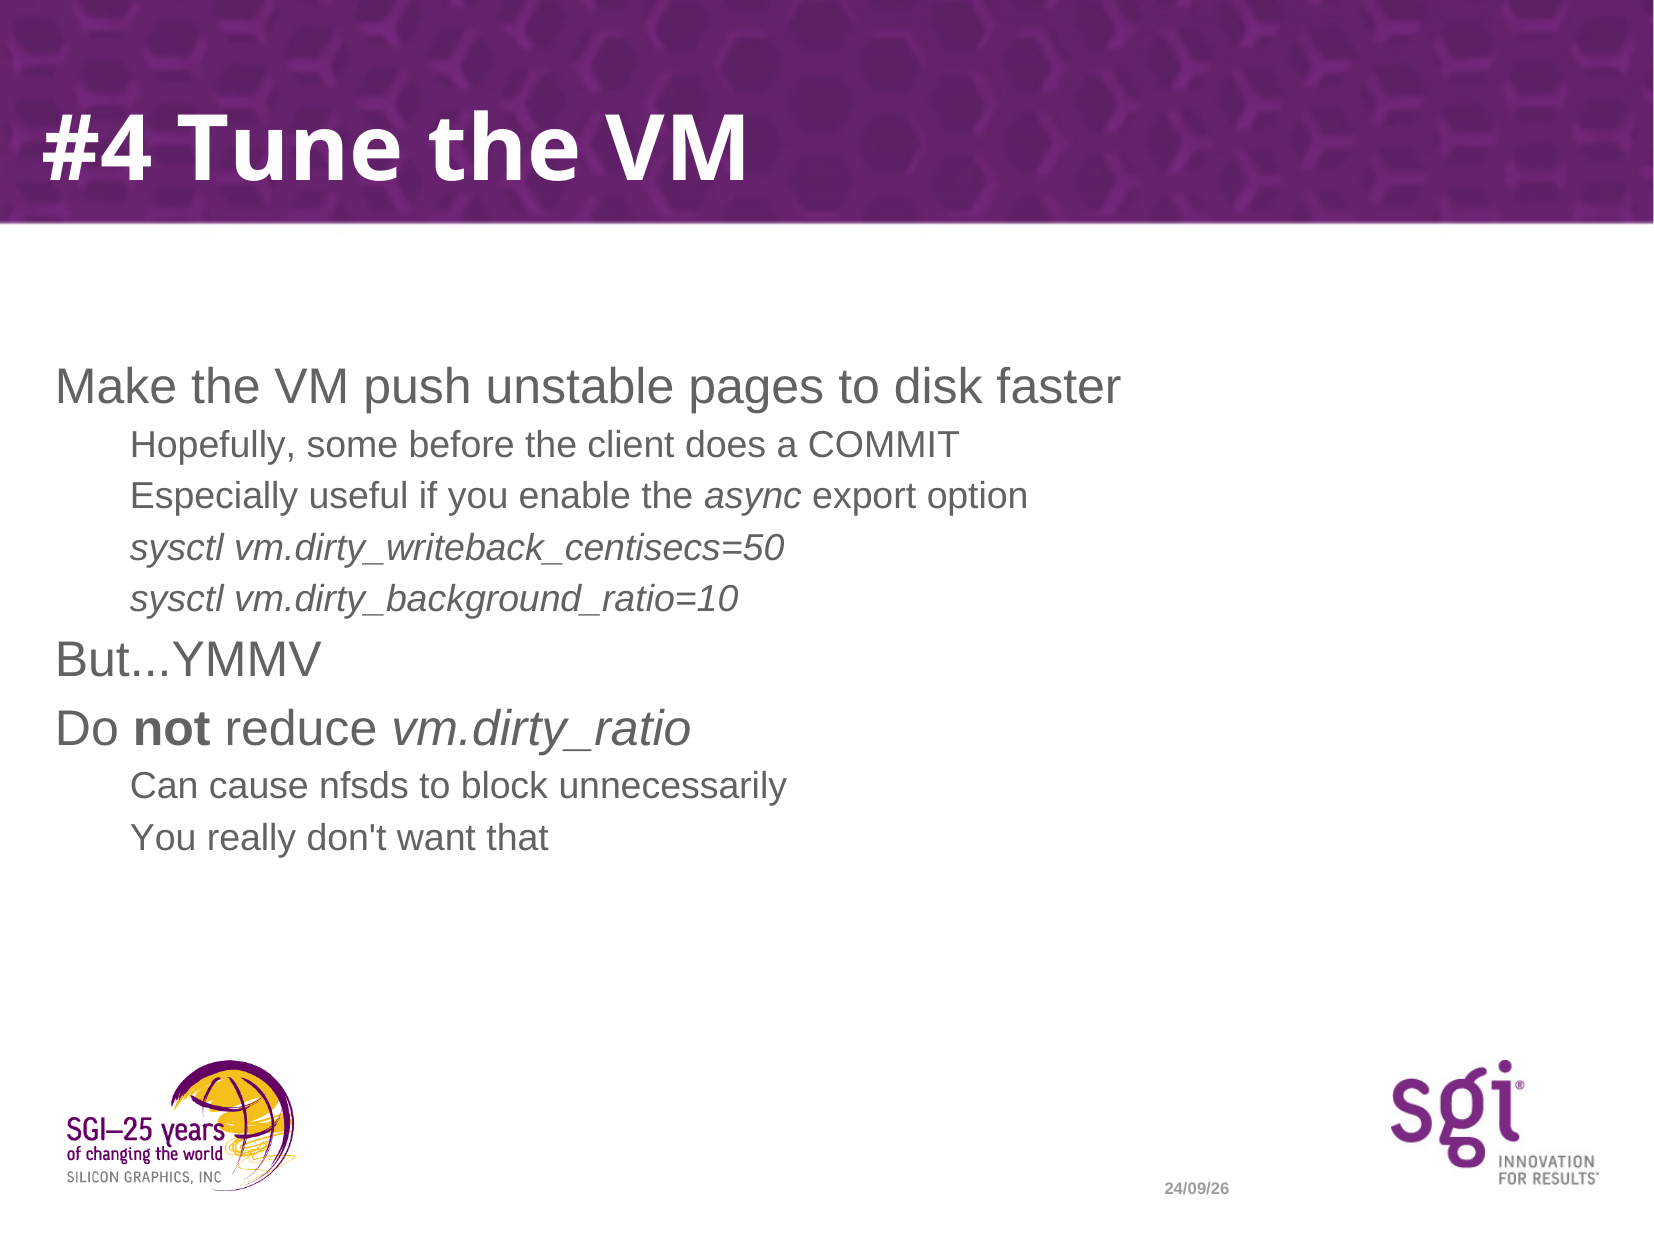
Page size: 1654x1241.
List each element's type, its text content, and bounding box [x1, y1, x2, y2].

picture [0, 0, 1654, 1194]
list Make the VM push unstable pages to disk faster Hopefully, some before the client does a COMMIT Especially useful if you enable the async export option sysctl vm.dirty_writeback_centisecs=50 sysctl vm.dirty_background_ratio=10 But...YMMV Do not reduce vm.dirty_ratio Can cause nfsds to block unnecessarily You really don't want that [55, 358, 1461, 937]
title #4 Tune the VM [41, 48, 1447, 241]
